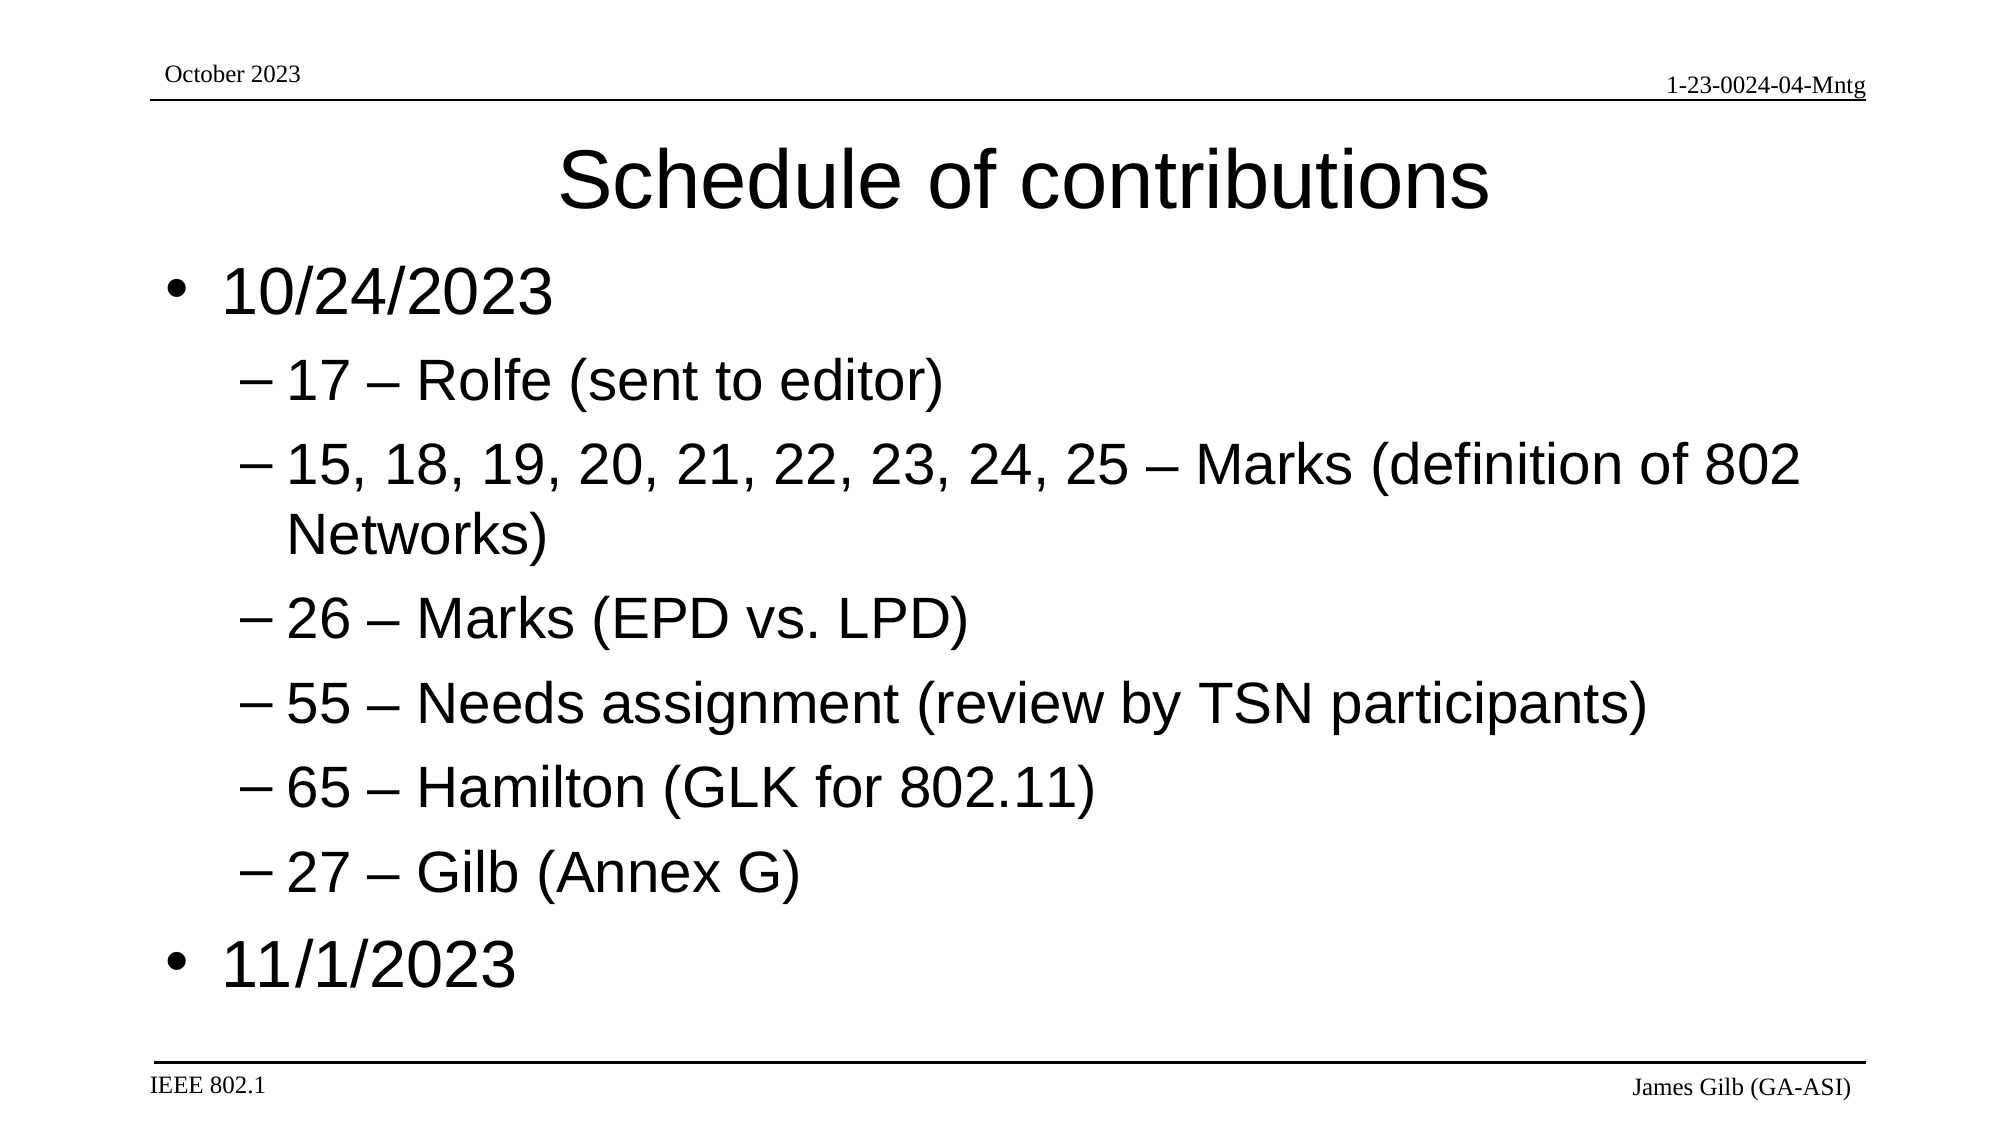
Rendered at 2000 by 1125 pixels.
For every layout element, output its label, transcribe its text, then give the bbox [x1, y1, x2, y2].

list 10/24/2023 17 – Rolfe (sent to editor) 15, 18, 19, 20, 21, 22, 23, 24, 25 – Marks (definition of 802 Networks) 26 – Marks (EPD vs. LPD) 55 – Needs assignment (review by TSN participants) 65 – Hamilton (GLK for 802.11) 27 – Gilb (Annex G) 11/1/2023 [149, 239, 1900, 1051]
title Schedule of contributions [149, 112, 1900, 238]
